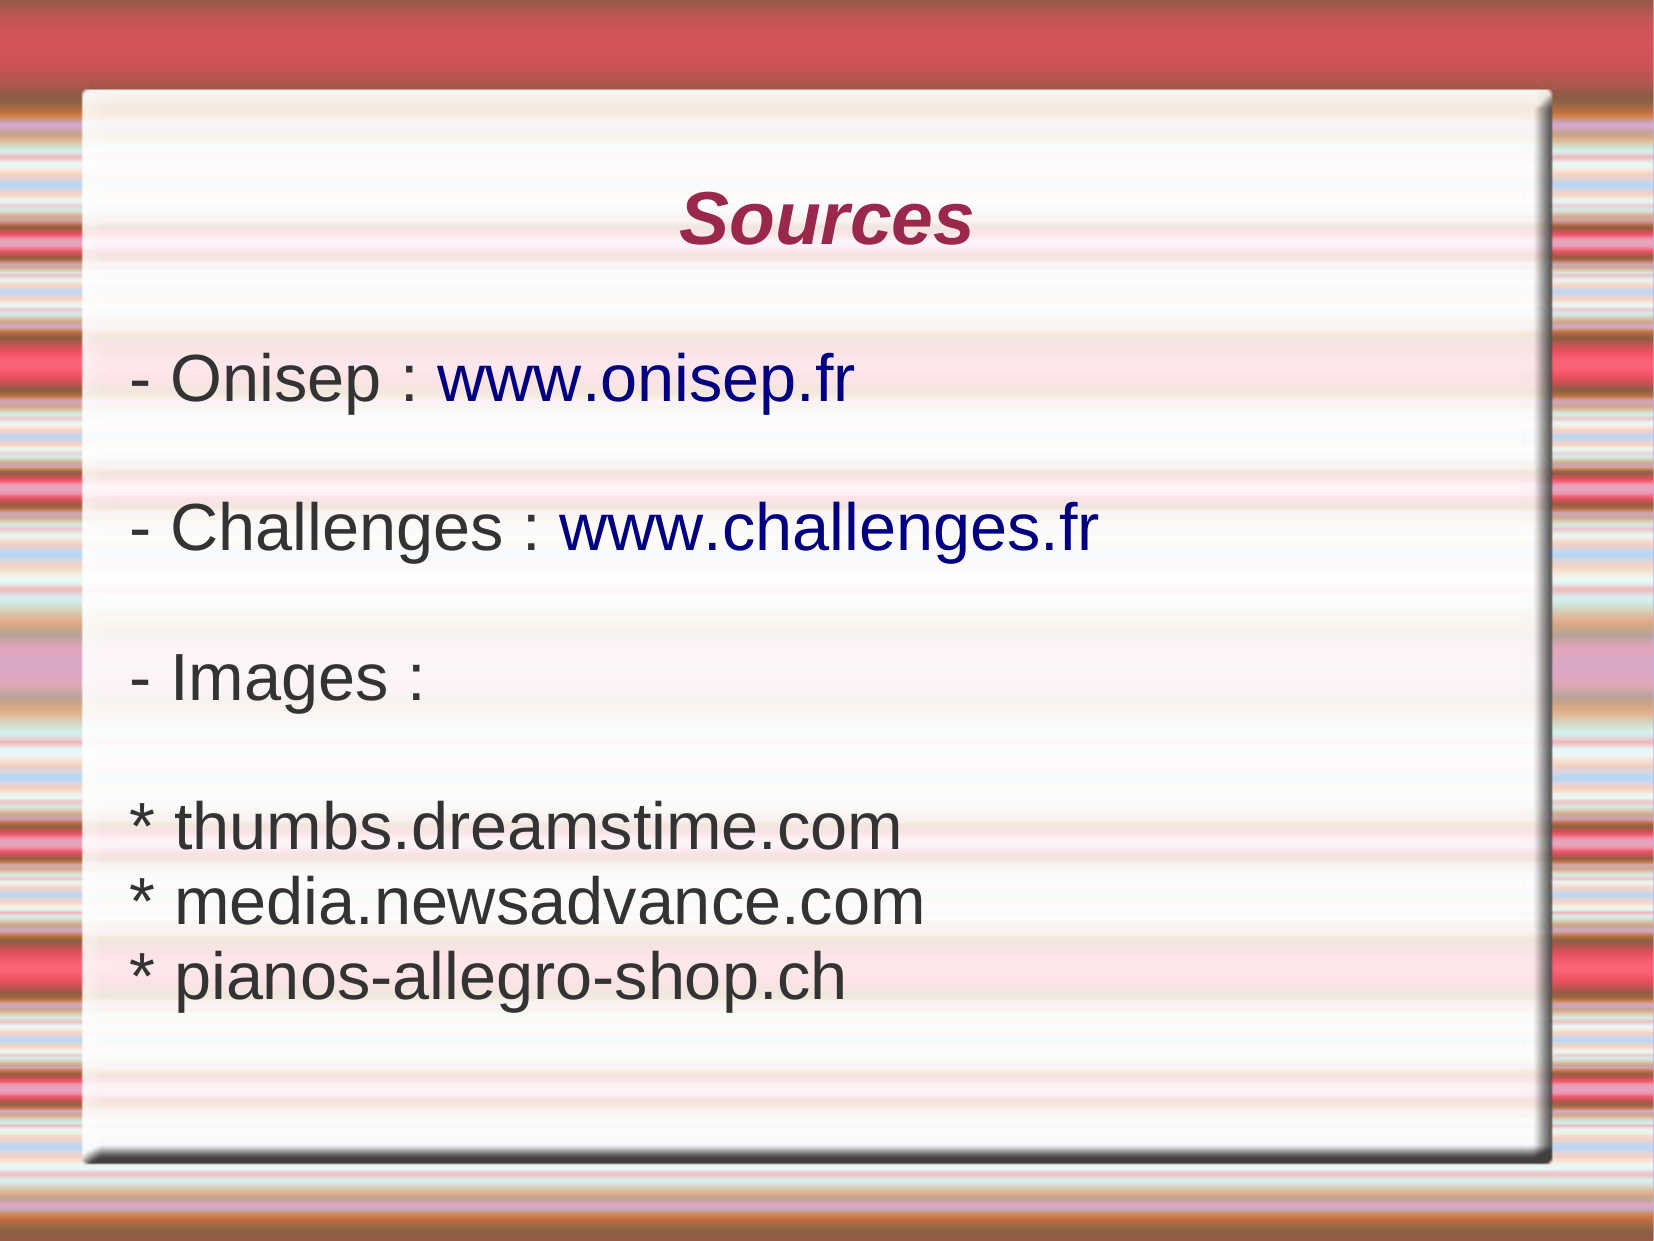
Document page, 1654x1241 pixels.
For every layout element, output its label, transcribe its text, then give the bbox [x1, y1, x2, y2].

list - Onisep : www.onisep.fr - Challenges : www.challenges.fr - Images : * thumbs.dreamstime.com * media.newsadvance.com * pianos-allegro-shop.ch [118, 340, 1500, 1123]
title Sources [121, 114, 1534, 322]
picture [0, 0, 1654, 1241]
